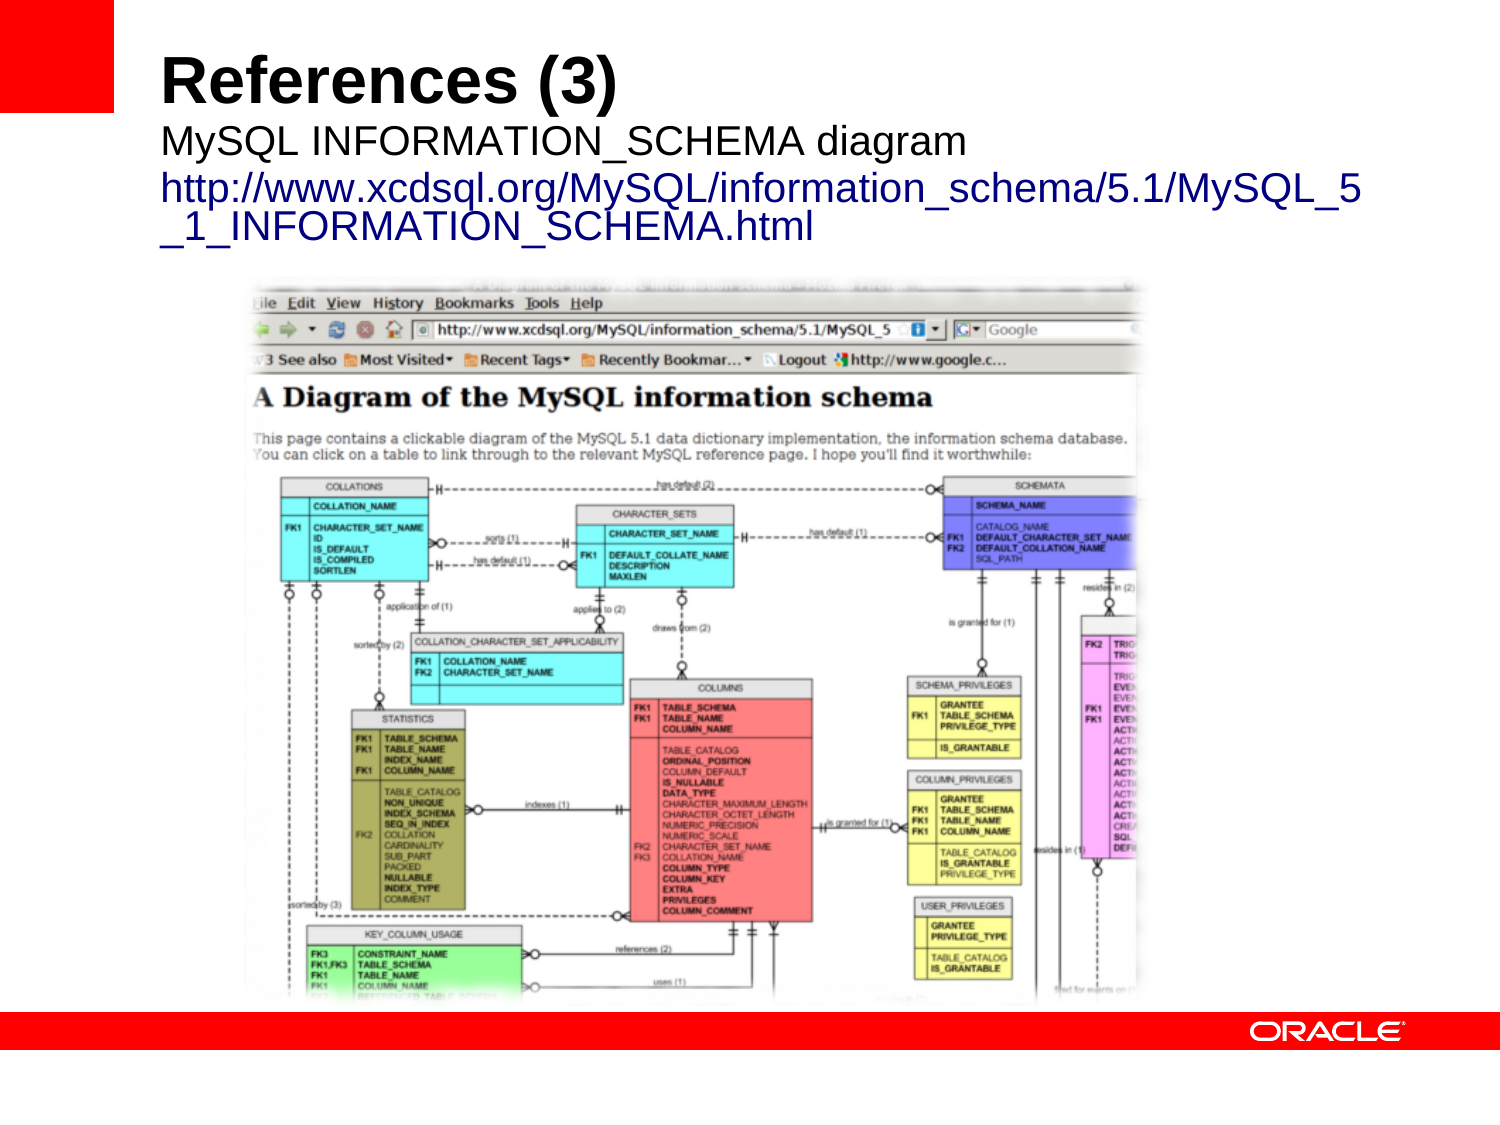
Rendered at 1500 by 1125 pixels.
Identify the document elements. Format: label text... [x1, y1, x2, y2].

title References (3) MySQL INFORMATION_SCHEMA diagram http://www.xcdsql.org/MySQL/information_schema/5.1/MySQL_5_1_INFORMATION_SCHEMA.html [145, 35, 1390, 219]
picture [0, 0, 114, 113]
picture [244, 276, 1149, 1006]
picture [0, 1012, 1500, 1050]
